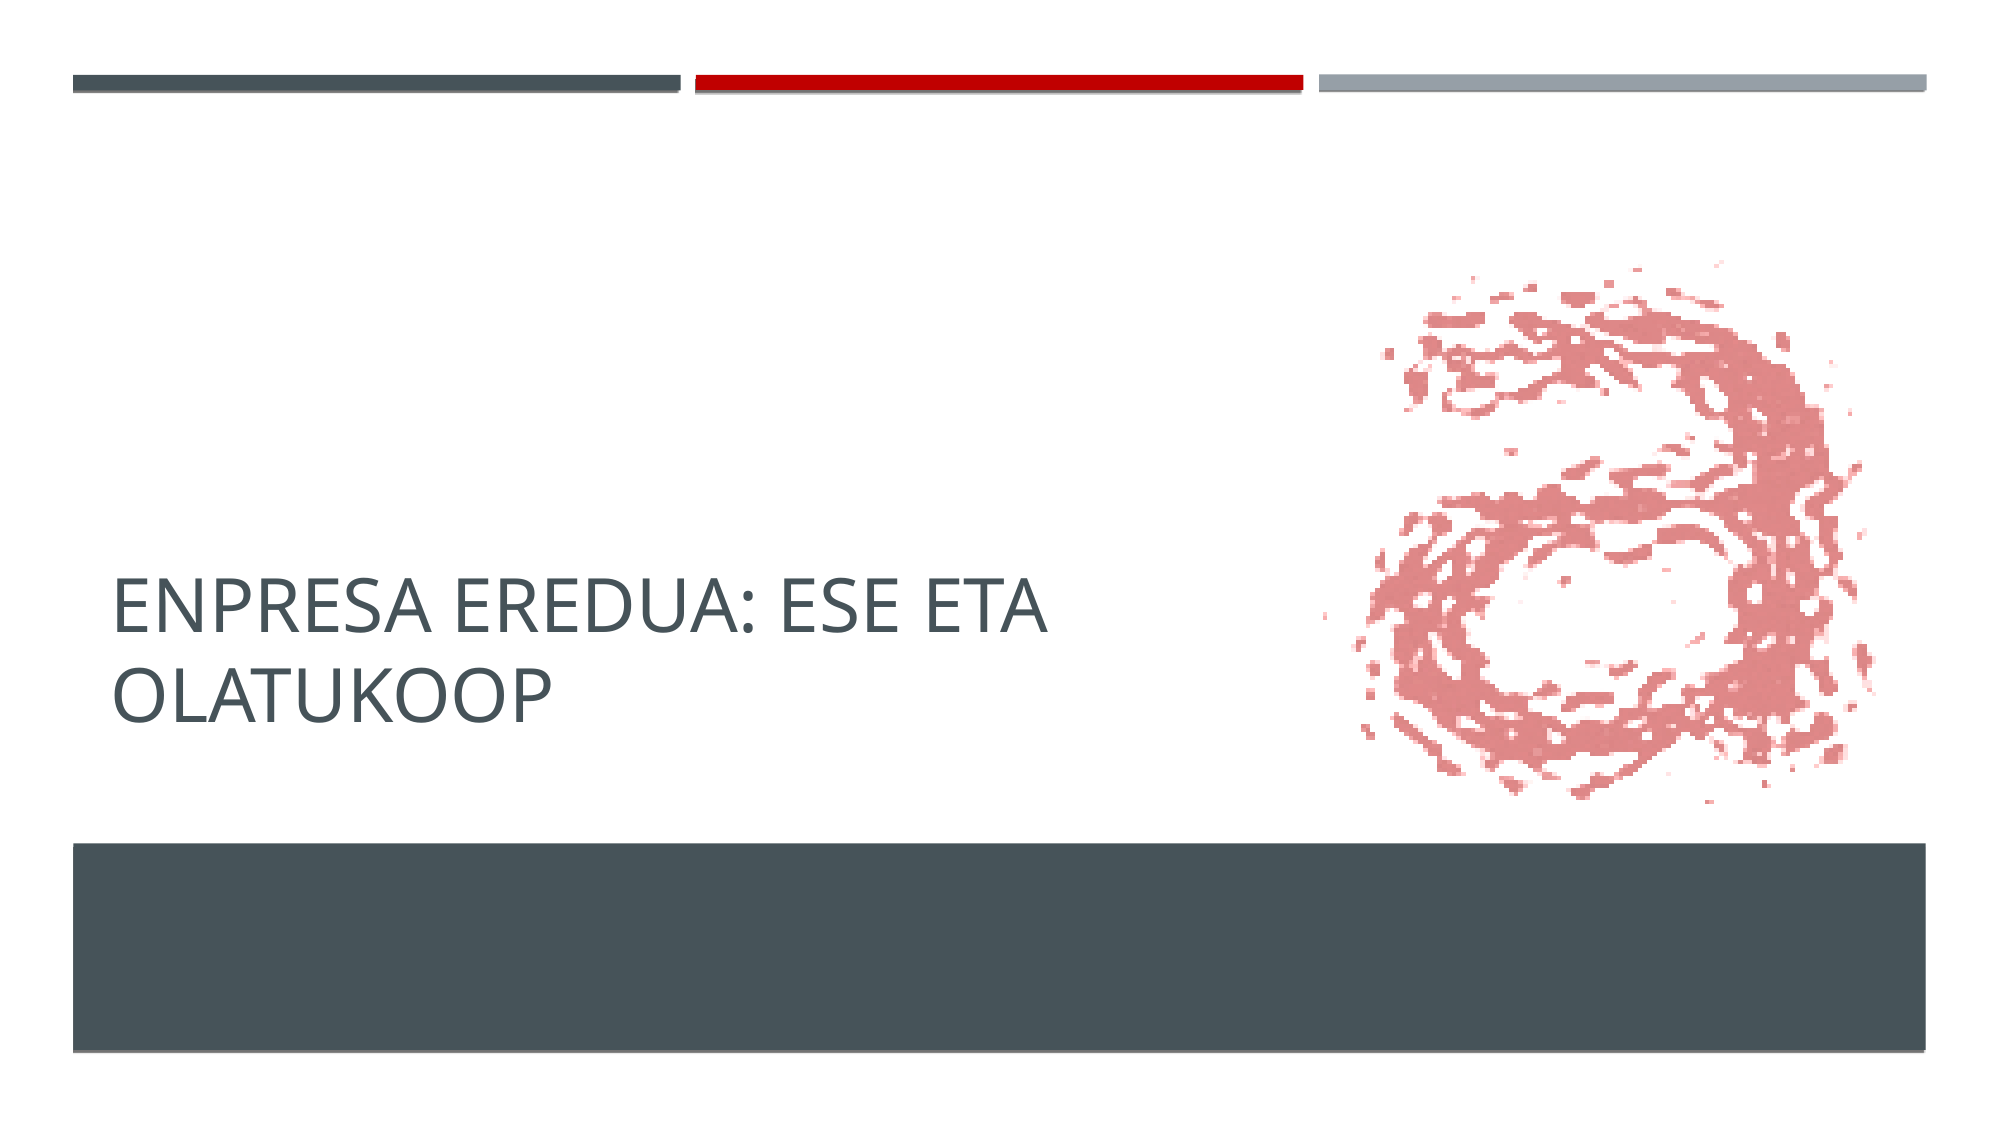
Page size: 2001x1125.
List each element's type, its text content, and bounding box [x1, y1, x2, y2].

picture [1313, 247, 1921, 827]
title ENPRESA EREDUA: ESE ETA OLATUKOOP [95, 499, 1298, 745]
